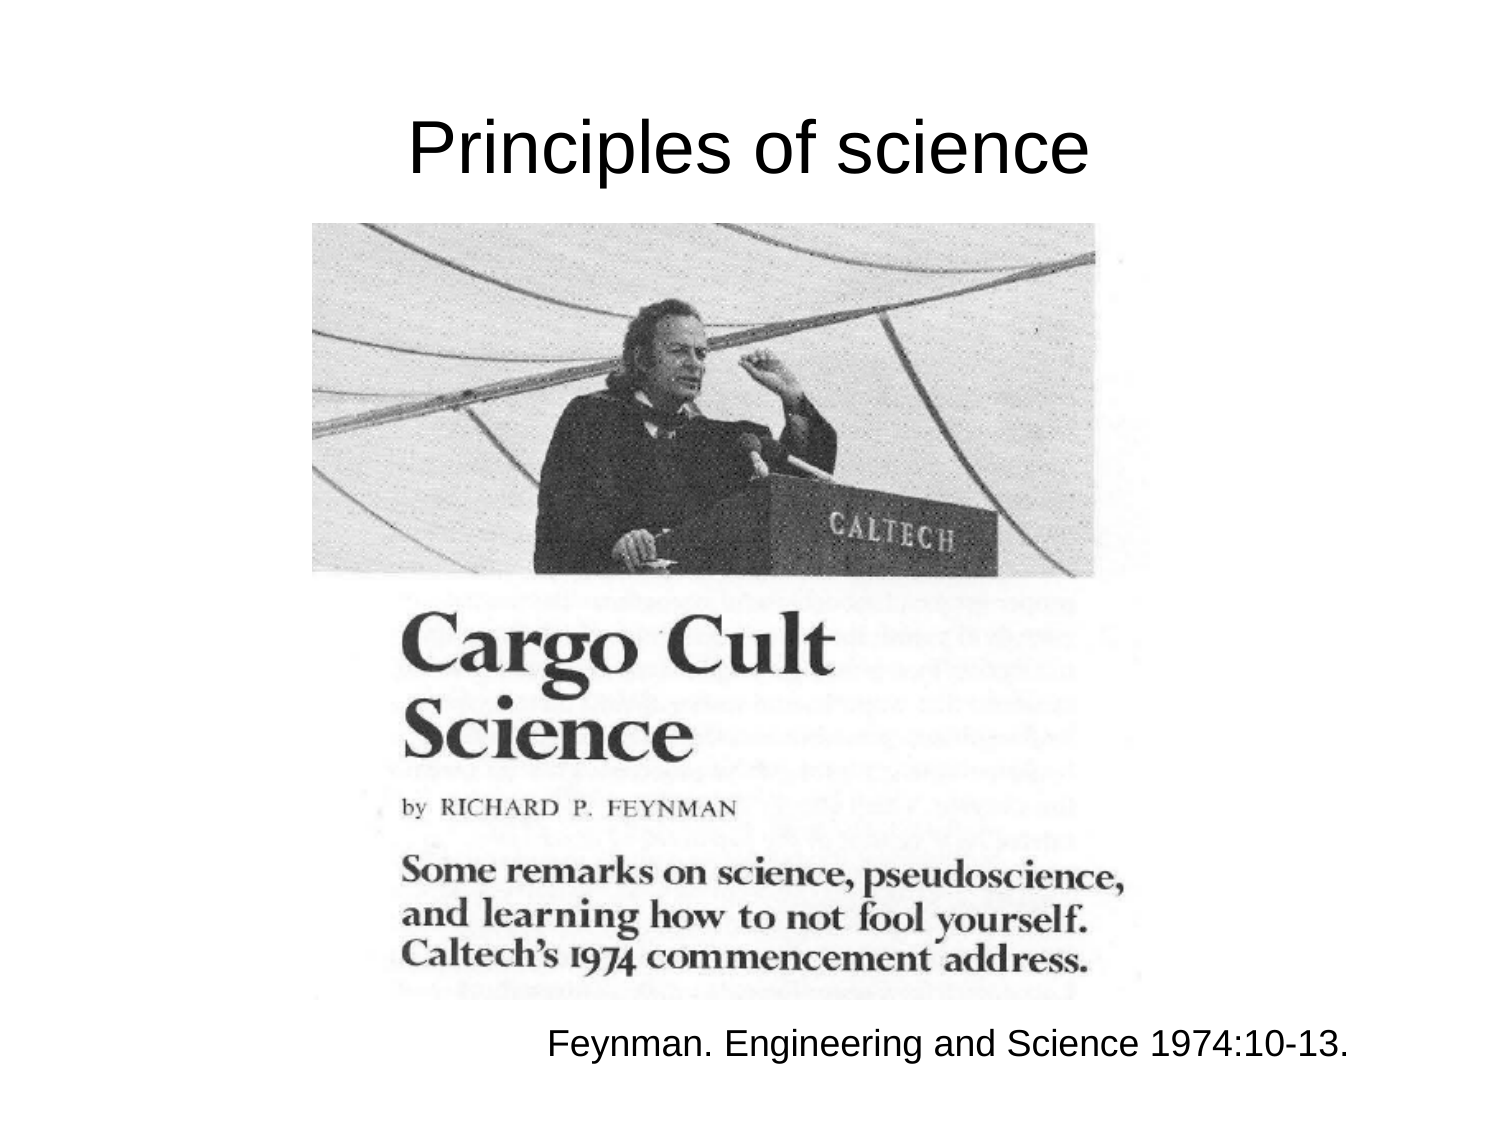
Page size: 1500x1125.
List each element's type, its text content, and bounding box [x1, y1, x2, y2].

title Principles of science [112, 49, 1388, 238]
text_box Feynman. Engineering and Science 1974:10-13. [532, 1011, 1365, 1072]
text_box [312, 223, 1150, 1001]
